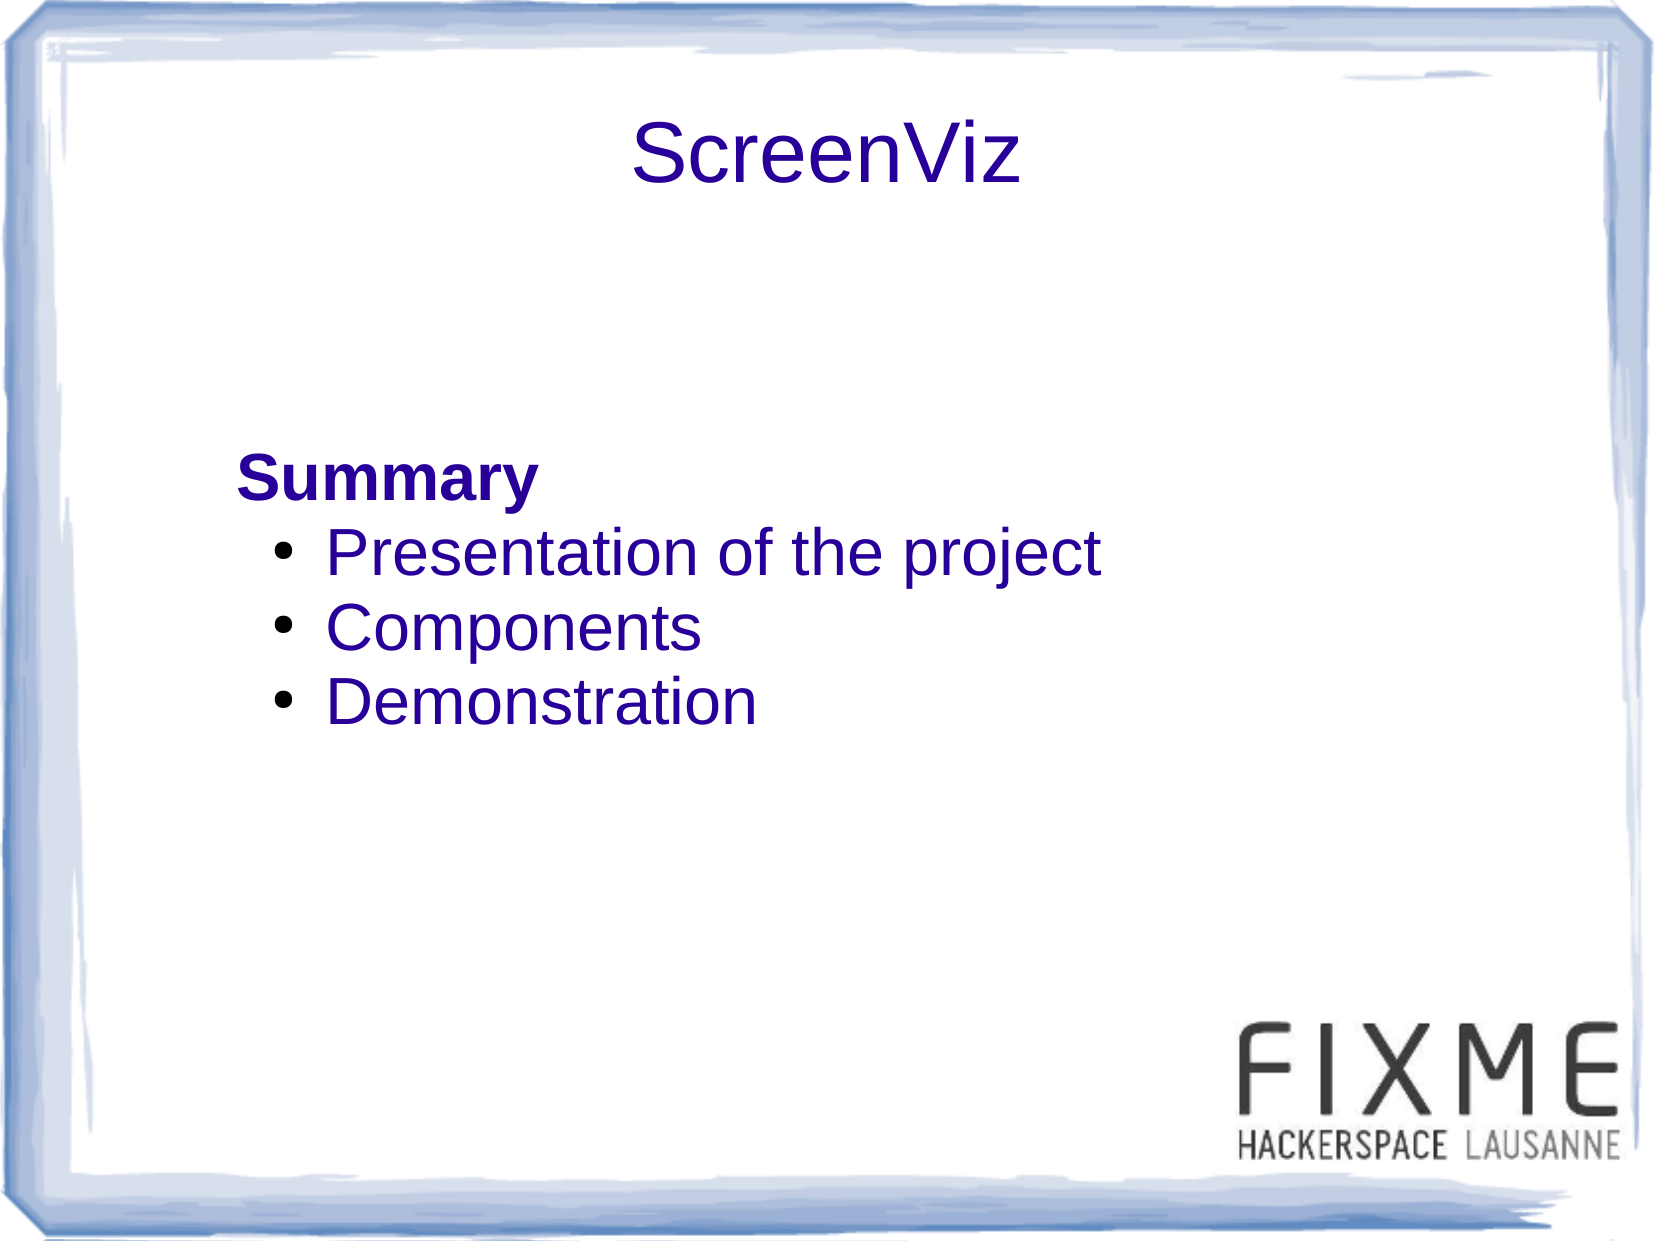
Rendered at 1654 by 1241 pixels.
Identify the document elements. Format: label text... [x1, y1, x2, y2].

subtitle Summary Presentation of the project Components Demonstration [236, 430, 1139, 749]
title ScreenViz [82, 49, 1571, 257]
picture [0, 0, 1654, 1241]
